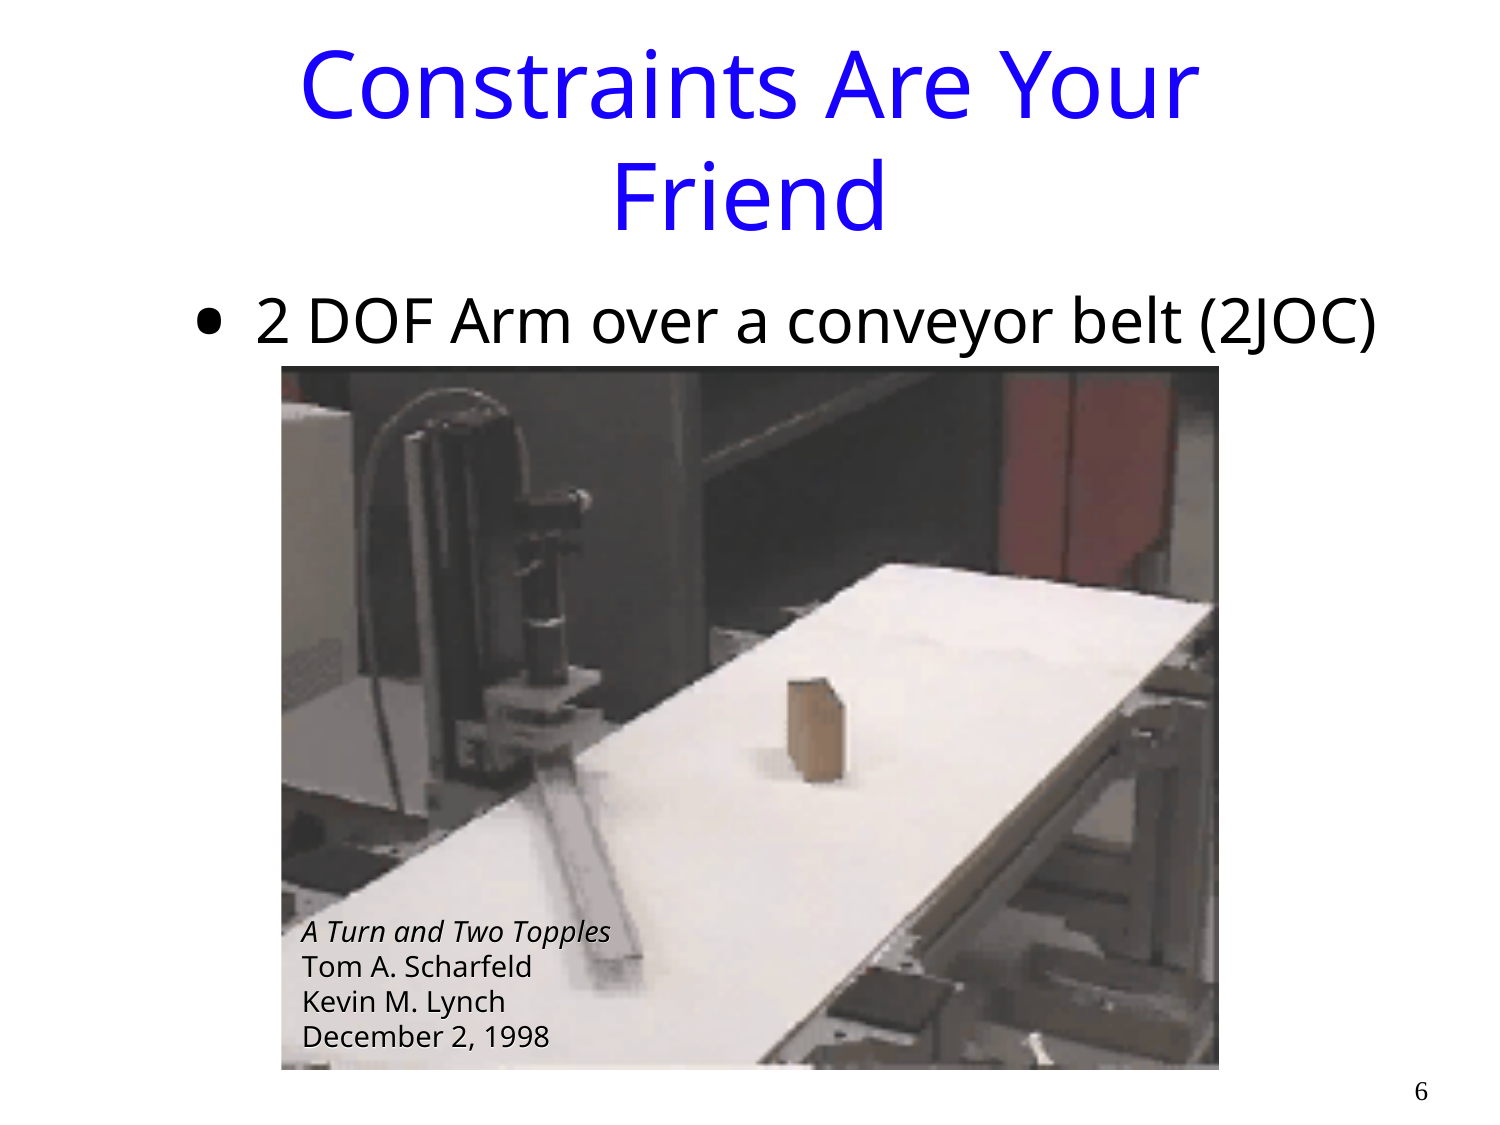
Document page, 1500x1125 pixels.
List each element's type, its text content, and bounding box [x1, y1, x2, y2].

title Constraints Are Your Friend [146, 21, 1354, 253]
text_box A Turn and Two Topples Tom A. Scharfeld Kevin M. Lynch December 2, 1998 [301, 1023, 612, 1054]
picture [281, 1023, 1219, 1070]
list 2 DOF Arm over a conveyor belt (2JOC) [146, 275, 1500, 1023]
